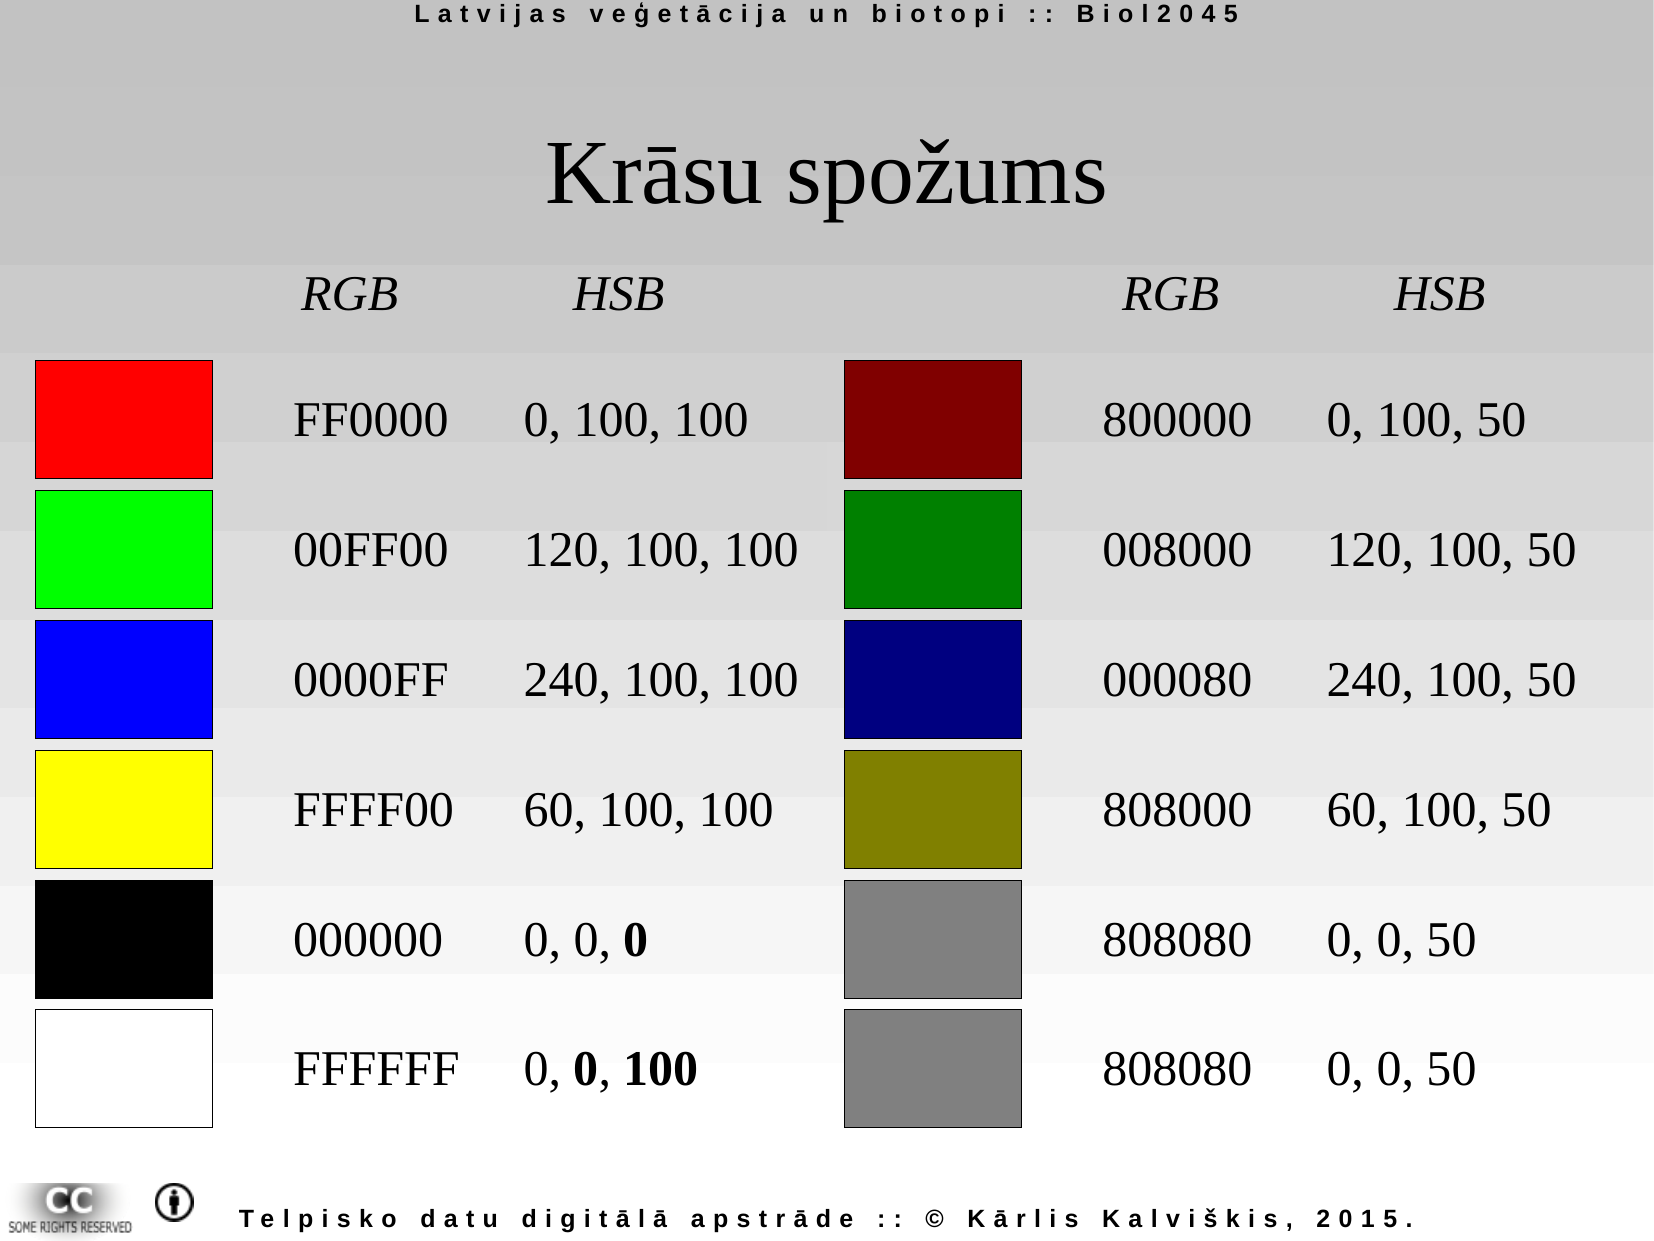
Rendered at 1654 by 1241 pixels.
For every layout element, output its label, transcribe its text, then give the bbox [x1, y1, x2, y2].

text_box 808080 [1102, 1041, 1253, 1097]
text_box 240, 100, 100 [523, 650, 799, 708]
text_box FFFFFF [293, 1041, 460, 1097]
text_box [35, 880, 213, 999]
text_box [844, 1009, 1022, 1128]
text_box 0, 100, 50 [1326, 391, 1527, 447]
text_box [35, 360, 213, 479]
text_box 808000 [1102, 781, 1253, 837]
text_box 0000FF [293, 651, 449, 707]
text_box RGB [1122, 265, 1220, 322]
text_box 000000 [293, 911, 444, 967]
text_box [844, 360, 1022, 479]
picture [0, 0, 1654, 1241]
text_box 60, 100, 50 [1326, 781, 1552, 837]
text_box [35, 1009, 213, 1128]
text_box [844, 880, 1022, 999]
text_box 000080 [1102, 651, 1253, 707]
text_box [844, 490, 1022, 609]
text_box HSB [572, 265, 665, 322]
title Krāsu spožums [29, 49, 1625, 296]
text_box 008000 [1102, 521, 1253, 577]
text_box 800000 [1102, 391, 1253, 447]
text_box 0, 100, 100 [523, 390, 749, 448]
text_box 0, 0, 0 [523, 910, 762, 968]
text_box [35, 490, 213, 609]
text_box 0, 0, 100 [523, 1040, 704, 1098]
text_box FFFF00 [293, 781, 455, 837]
text_box 120, 100, 50 [1326, 521, 1577, 577]
text_box [35, 620, 213, 739]
text_box 120, 100, 100 [523, 520, 799, 578]
text_box 00FF00 [293, 521, 449, 577]
text_box FF0000 [293, 391, 449, 447]
text_box 60, 100, 100 [523, 780, 774, 838]
text_box [844, 750, 1022, 869]
text_box [844, 620, 1022, 739]
text_box 0, 0, 50 [1326, 911, 1477, 967]
text_box HSB [1393, 265, 1486, 322]
text_box 0, 0, 50 [1326, 1041, 1477, 1097]
text_box 240, 100, 50 [1326, 651, 1577, 707]
text_box [35, 750, 213, 869]
text_box RGB [301, 265, 399, 322]
text_box 808080 [1102, 911, 1253, 967]
